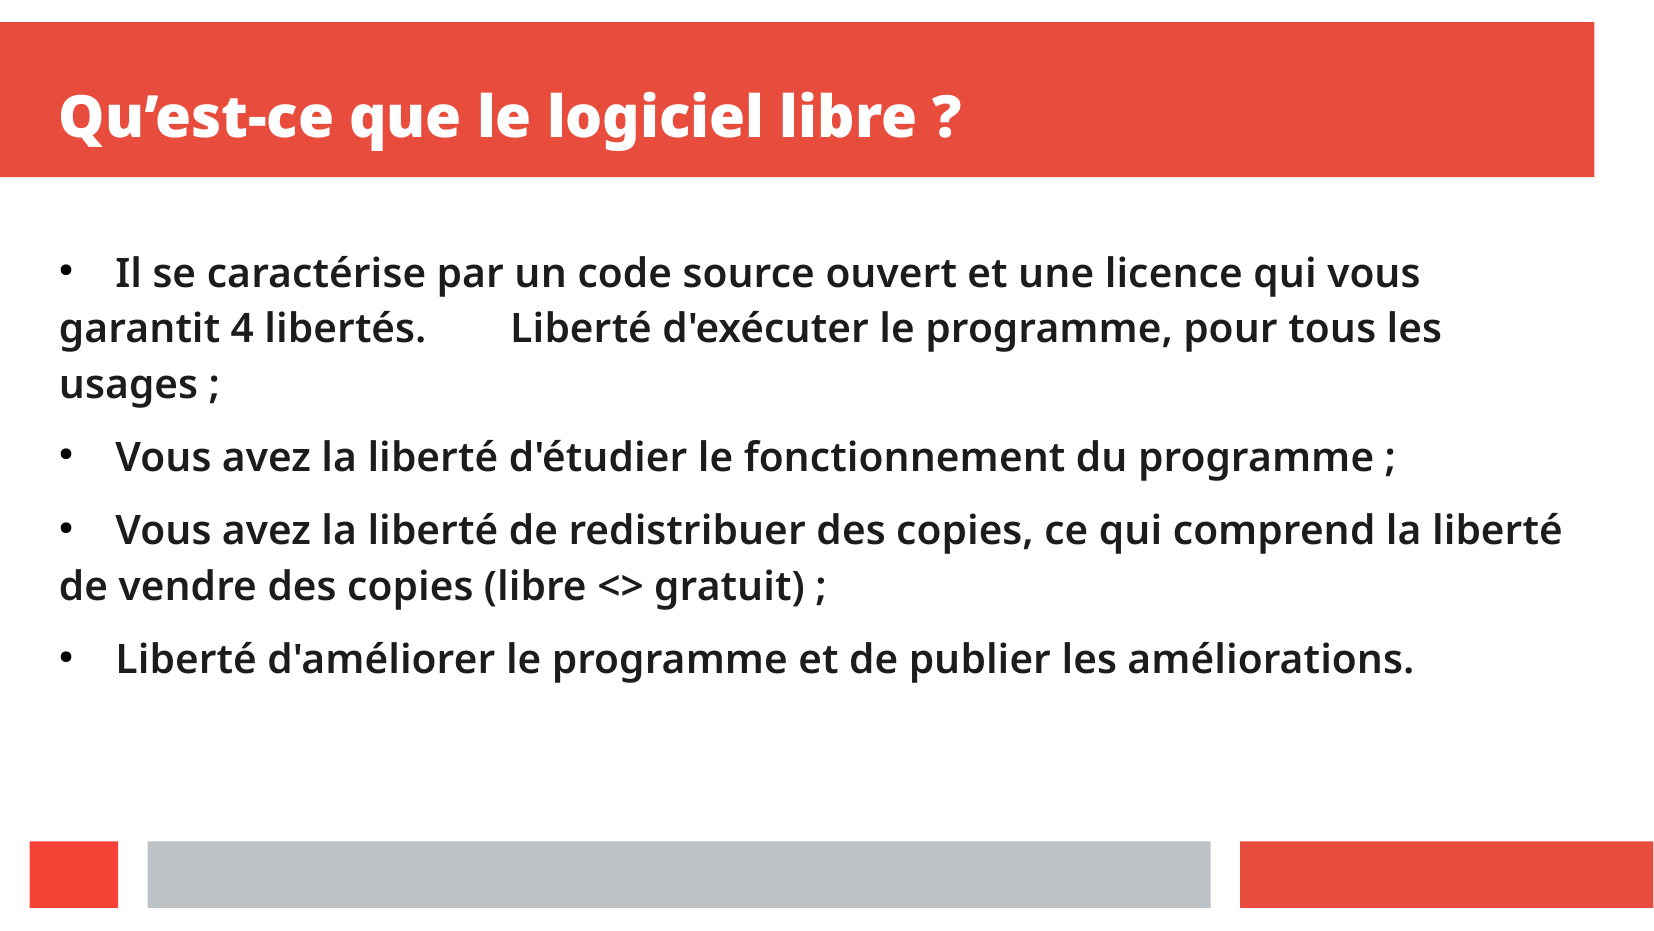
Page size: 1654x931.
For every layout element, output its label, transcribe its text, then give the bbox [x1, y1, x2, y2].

list Il se caractérise par un code source ouvert et une licence qui vous garantit 4 libertés. Liberté d'exécuter le programme, pour tous les usages ; Vous avez la liberté d'étudier le fonctionnement du programme ; Vous avez la liberté de redistribuer des copies, ce qui comprend la liberté de vendre des copies (libre <> gratuit) ; Liberté d'améliorer le programme et de publier les améliorations. [59, 243, 1565, 820]
title Qu’est-ce que le logiciel libre ? [59, 44, 1595, 156]
